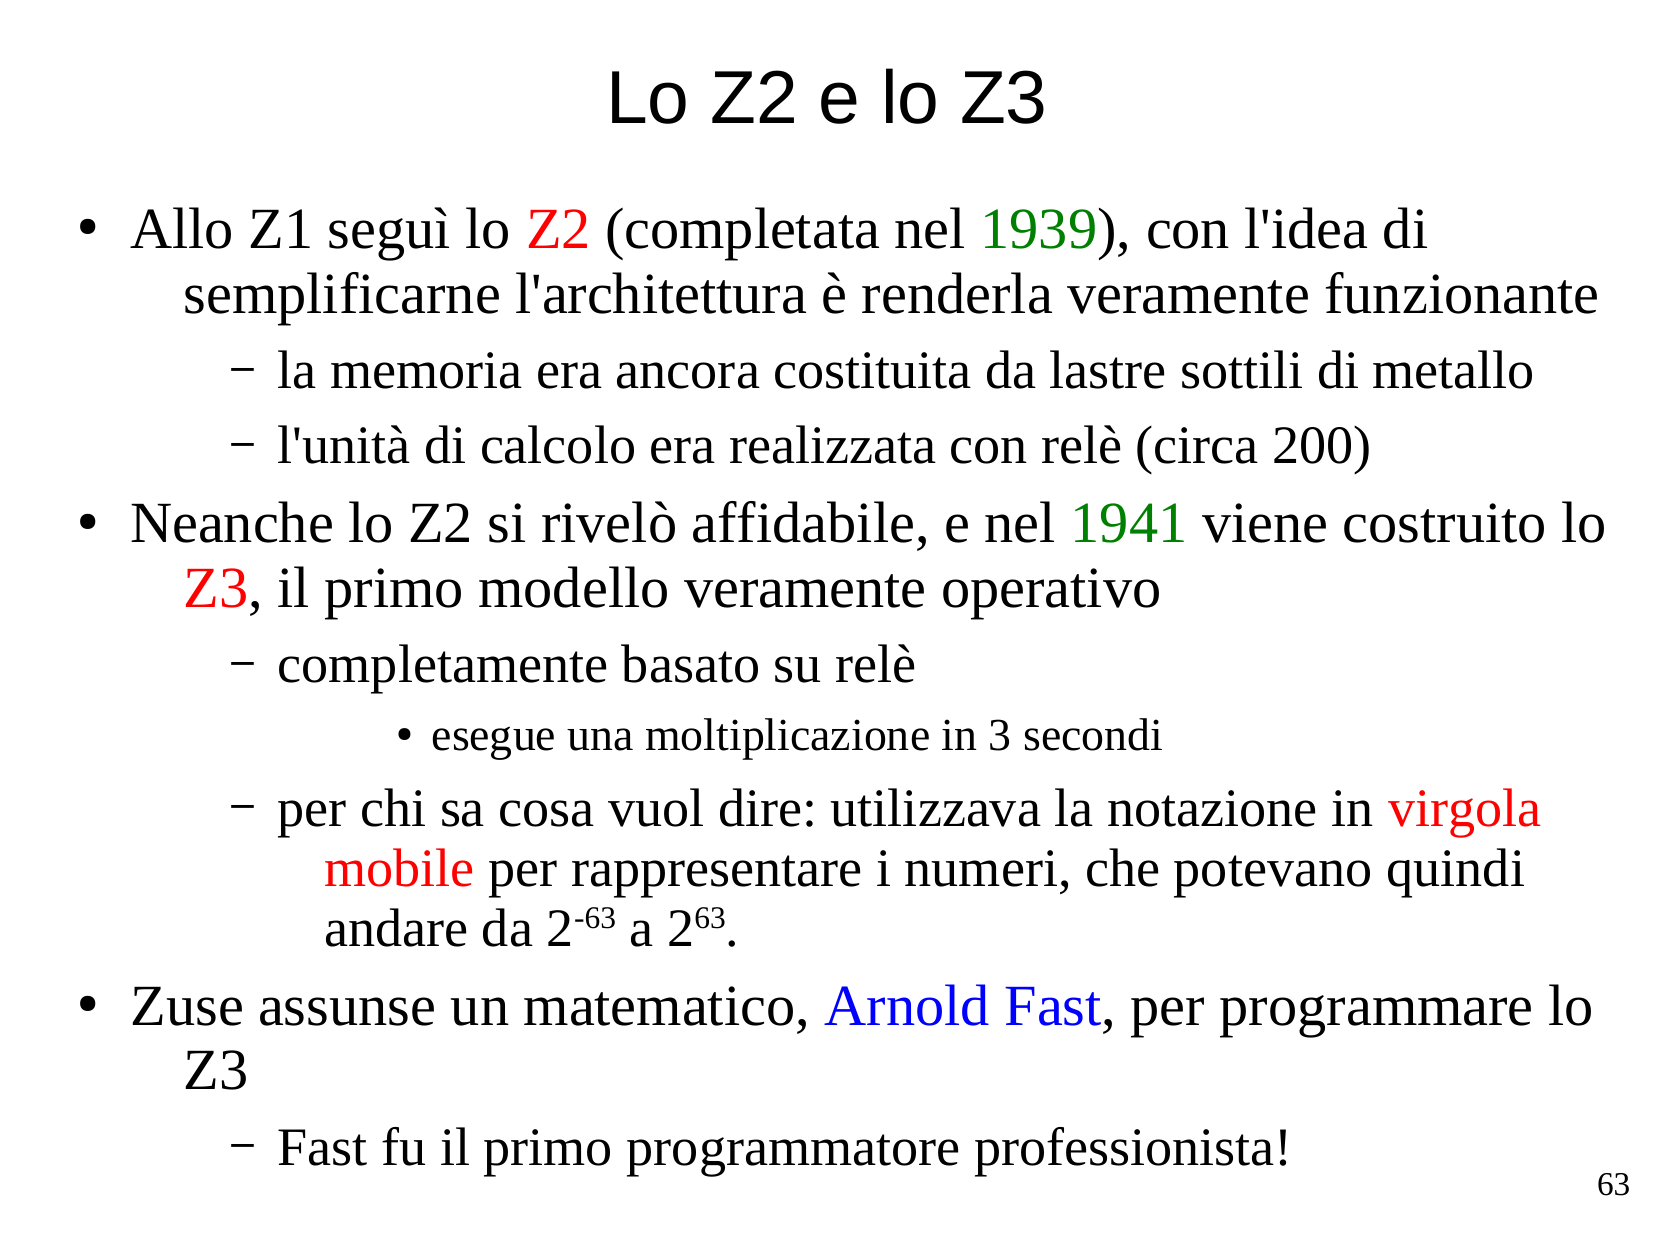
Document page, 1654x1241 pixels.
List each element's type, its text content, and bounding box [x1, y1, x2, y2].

list Allo Z1 seguì lo Z2 (completata nel 1939), con l'idea di semplificarne l'architettura è renderla veramente funzionante la memoria era ancora costituita da lastre sottili di metallo l'unità di calcolo era realizzata con relè (circa 200) Neanche lo Z2 si rivelò affidabile, e nel 1941 viene costruito lo Z3, il primo modello veramente operativo completamente basato su relè esegue una moltiplicazione in 3 secondi per chi sa cosa vuol dire: utilizzava la notazione in virgola mobile per rappresentare i numeri, che potevano quindi andare da 2-63 a 263. Zuse assunse un matematico, Arnold Fast, per programmare lo Z3 Fast fu il primo programmatore professionista! [42, 196, 1612, 1187]
title Lo Z2 e lo Z3 [37, 30, 1617, 166]
